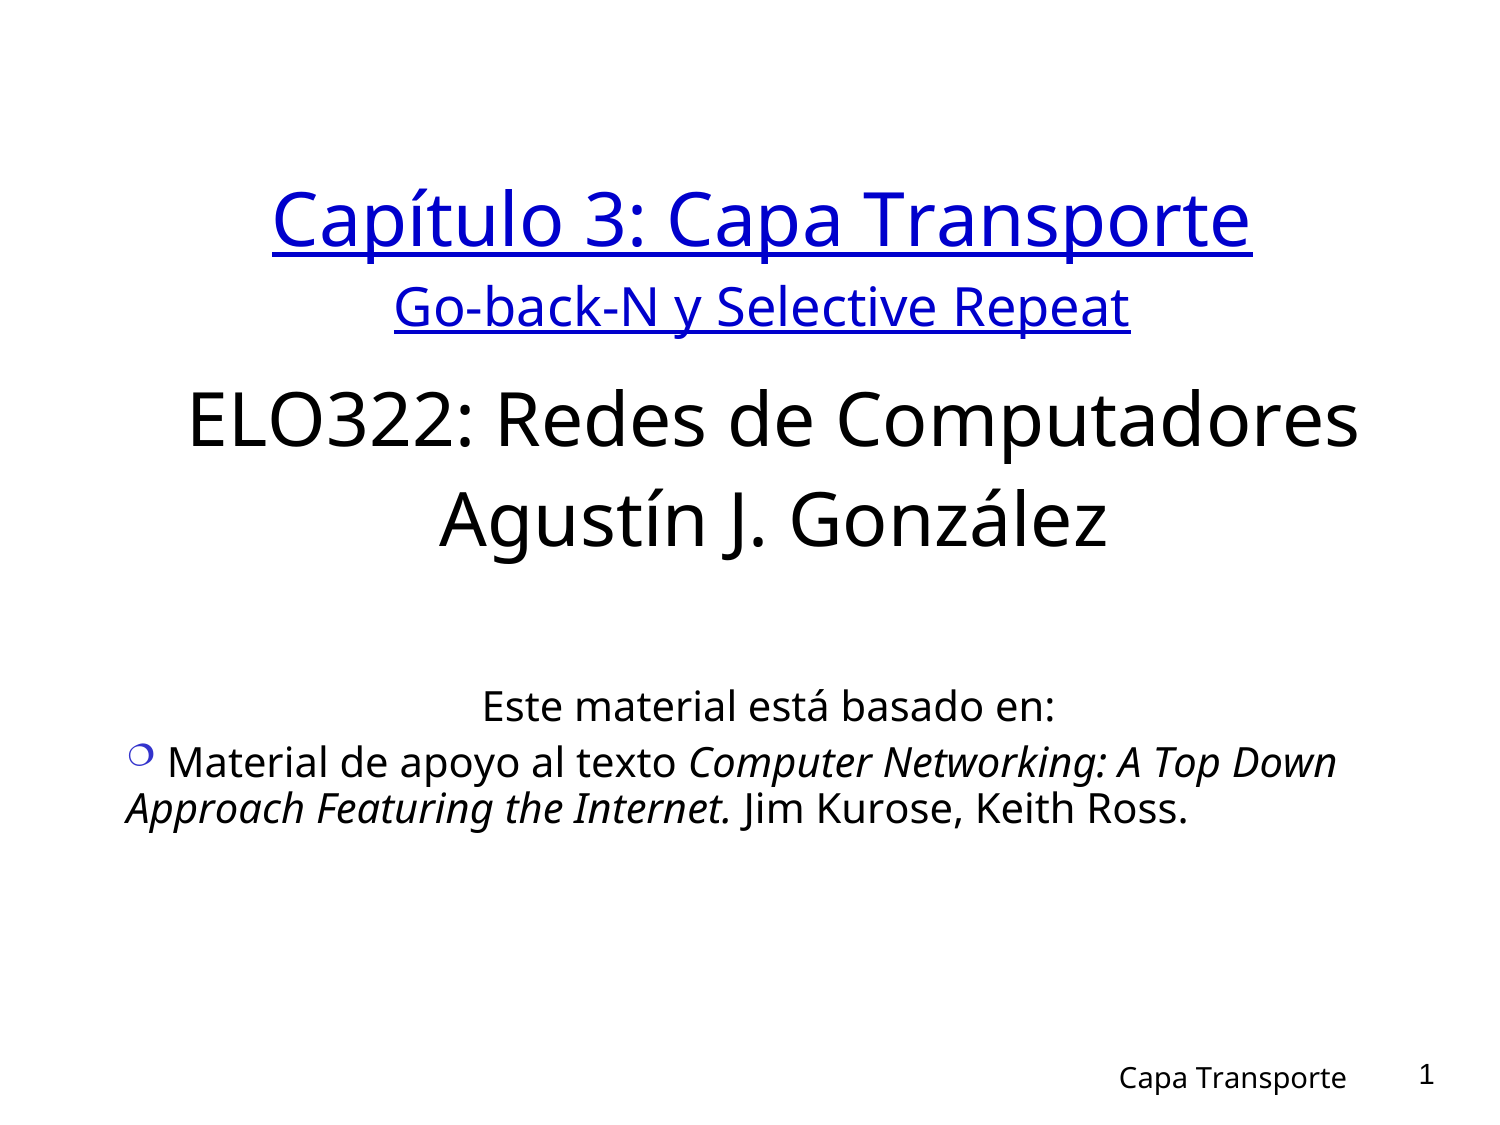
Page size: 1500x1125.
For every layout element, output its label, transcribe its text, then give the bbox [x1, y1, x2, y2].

title Capítulo 3: Capa Transporte Go-back-N y Selective Repeat [99, 133, 1425, 373]
subtitle ELO322: Redes de Computadores Agustín J. González Este material está basado en: Material de apoyo al texto Computer Networking: A Top Down Approach Featuring the Internet. Jim Kurose, Keith Ross. [36, 373, 1437, 931]
